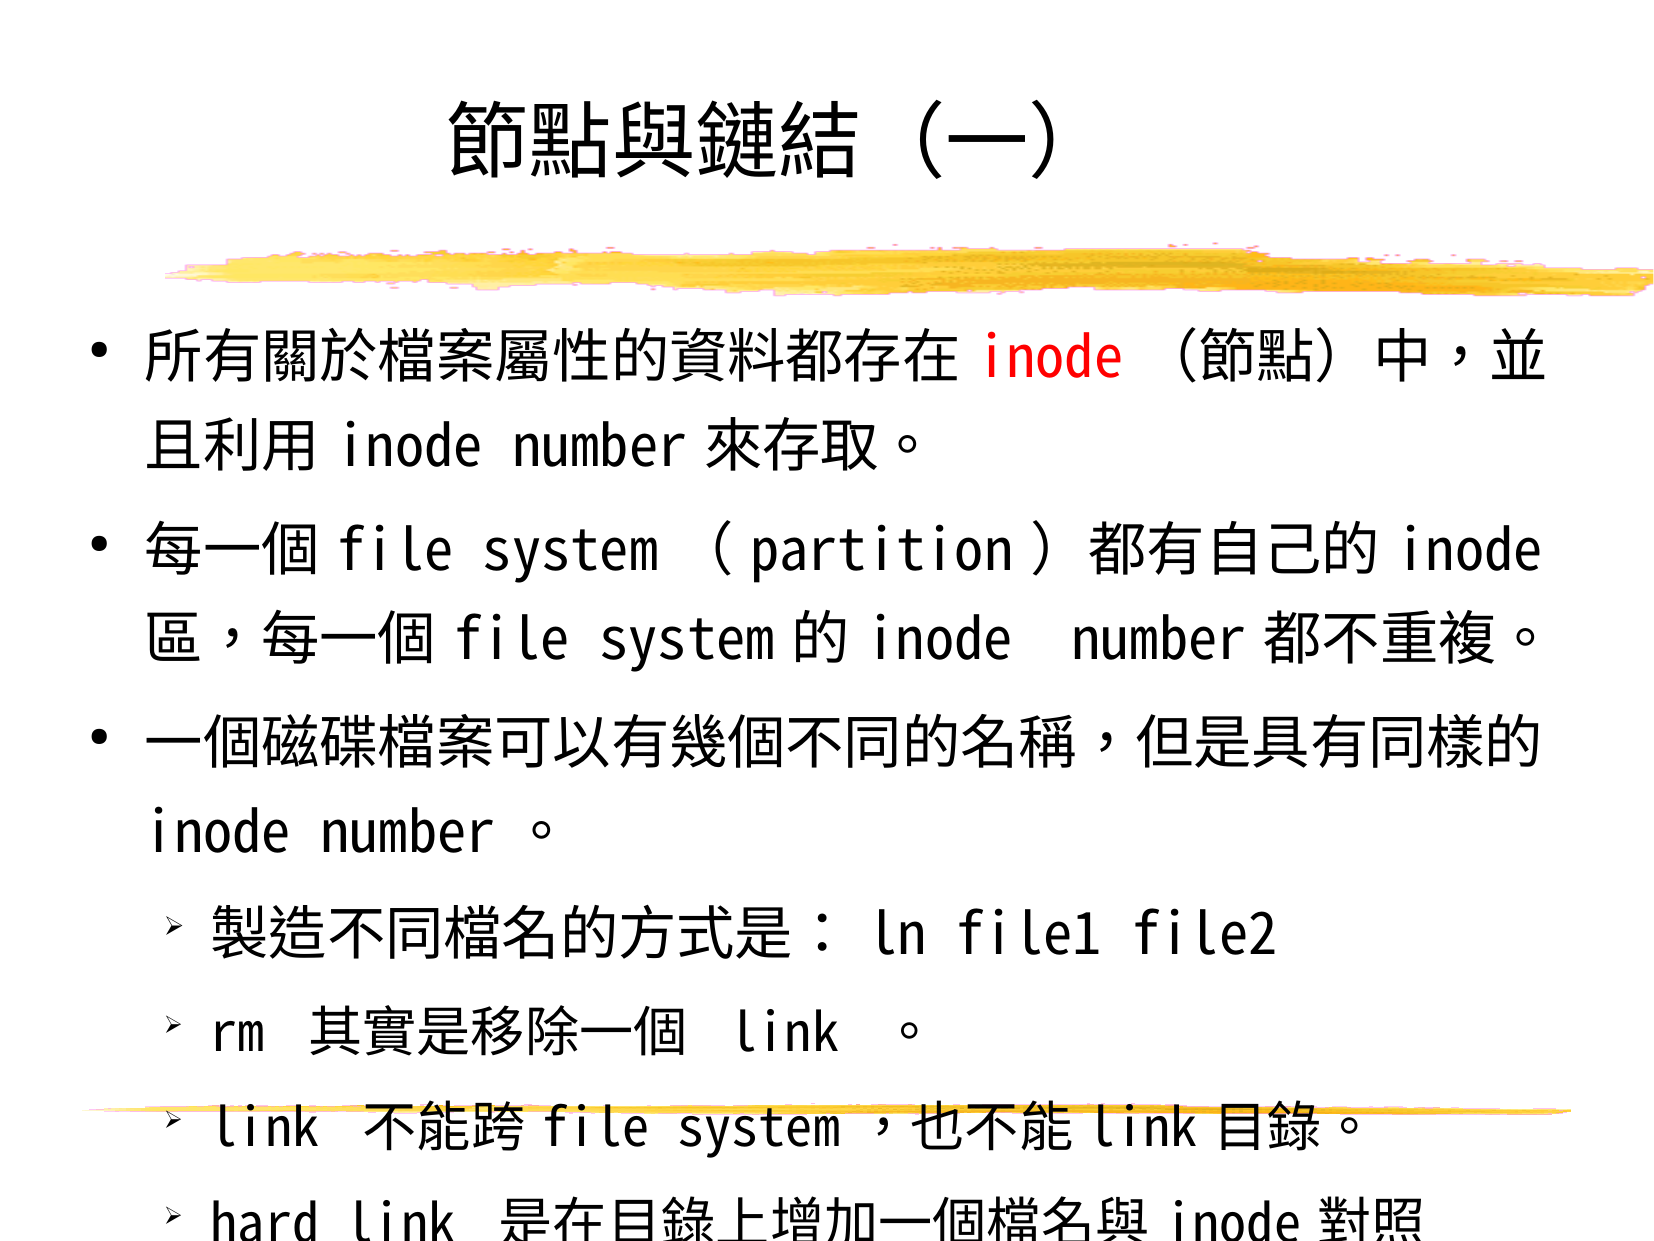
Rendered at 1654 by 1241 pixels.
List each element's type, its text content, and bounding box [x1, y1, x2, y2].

title 節點與鏈結（一） [76, 28, 1482, 236]
picture [165, 237, 1654, 308]
picture [82, 1102, 88, 1117]
list 所有關於檔案屬性的資料都存在inode（節點）中，並且利用inode number來存取。 每一個file system（partition）都有自己的inode區，每一個file system的inode number都不重複。 一個磁碟檔案可以有幾個不同的名稱，但是具有同樣的inode number。 製造不同檔名的方式是：ln file1 file2 rm 其實是移除一個 link 。 link 不能跨file system，也不能link目錄。 hard link 是在目錄上增加一個檔名與inode對照 [88, 304, 1576, 1129]
